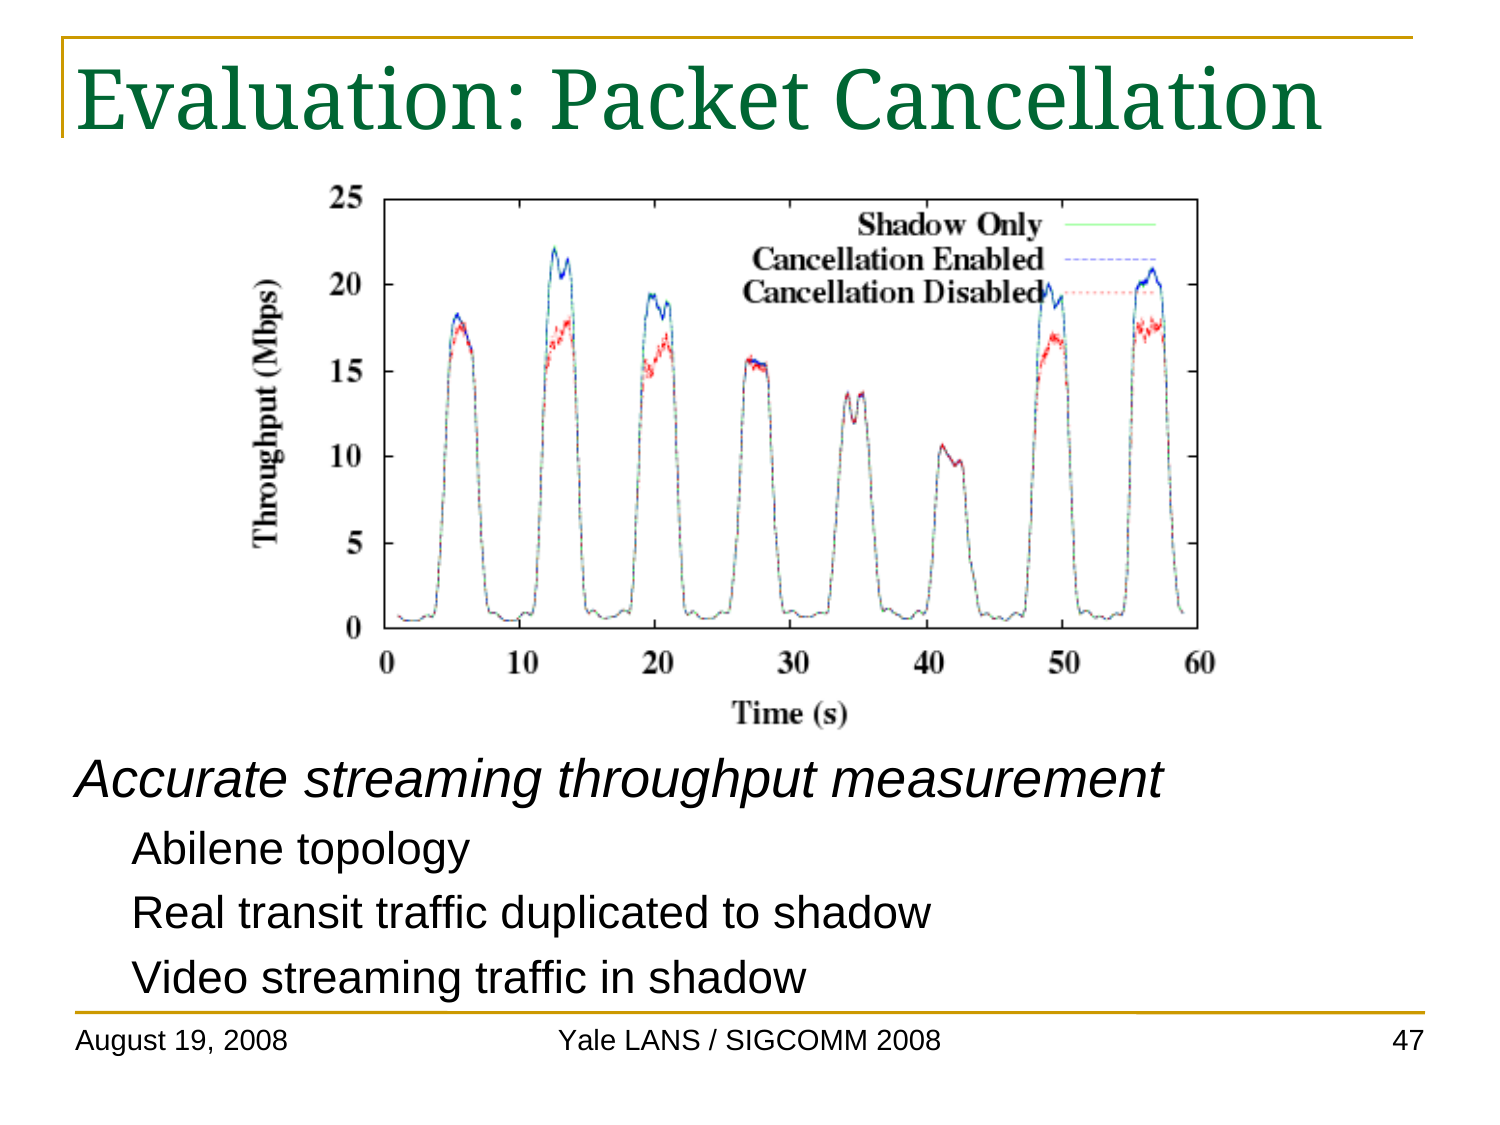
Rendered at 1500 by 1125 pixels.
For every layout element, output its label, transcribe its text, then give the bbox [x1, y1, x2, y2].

title Evaluation: Packet Cancellation [75, 0, 1425, 198]
list Accurate streaming throughput measurement Abilene topology Real transit traffic duplicated to shadow Video streaming traffic in shadow [75, 748, 1426, 1004]
picture [241, 172, 1222, 734]
